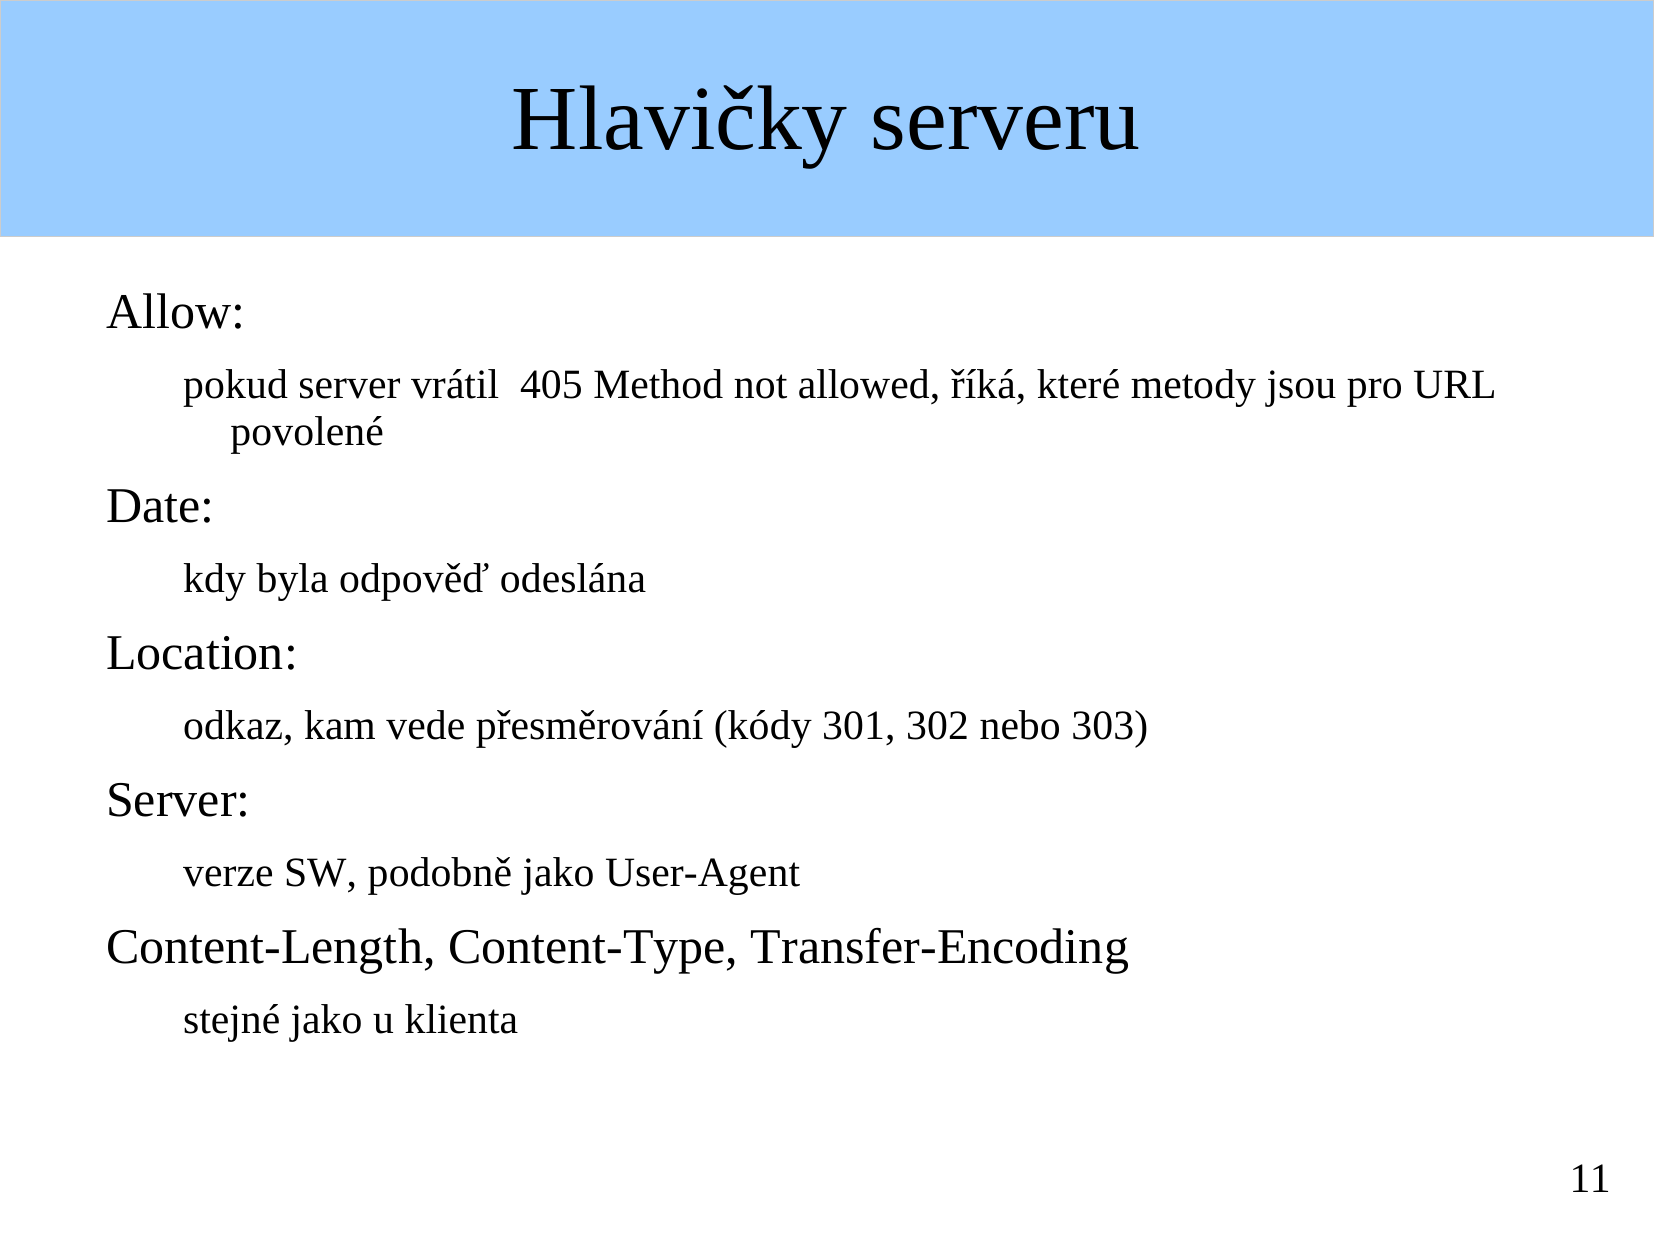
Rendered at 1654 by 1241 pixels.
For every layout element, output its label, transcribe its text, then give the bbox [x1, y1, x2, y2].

title Hlavičky serveru [0, 0, 1654, 237]
list Allow: pokud server vrátil 405 Method not allowed, říká, které metody jsou pro URL povolené Date: kdy byla odpověď odeslána Location: odkaz, kam vede přesměrování (kódy 301, 302 nebo 303) Server: verze SW, podobně jako User-Agent Content-Length, Content-Type, Transfer-Encoding stejné jako u klienta [88, 284, 1595, 1130]
